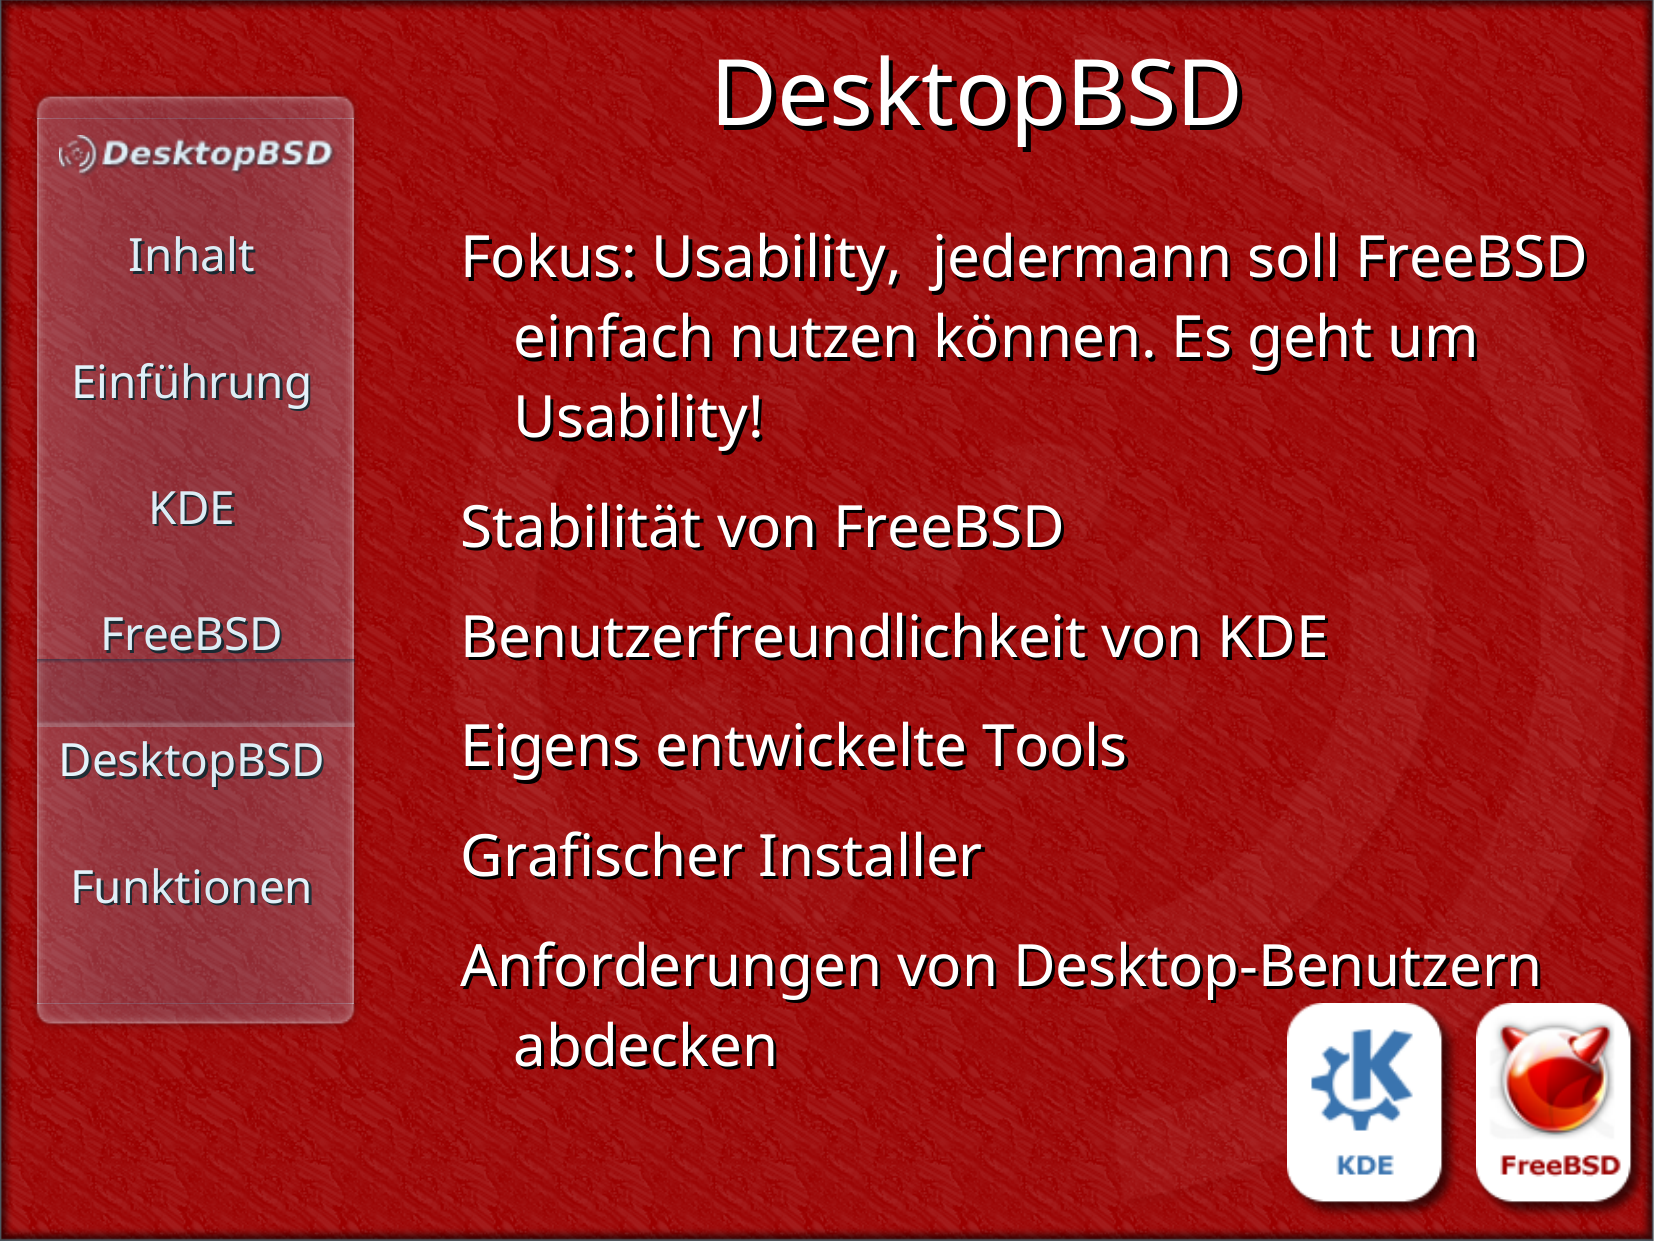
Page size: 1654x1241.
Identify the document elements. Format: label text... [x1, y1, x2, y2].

title DesktopBSD [383, 25, 1571, 154]
list Fokus: Usability, jedermann soll FreeBSD einfach nutzen können. Es geht um Usability! Stabilität von FreeBSD Benutzerfreundlichkeit von KDE Eigens entwickelte Tools Grafischer Installer Anforderungen von Desktop-Benutzern abdecken [442, 214, 1625, 1034]
picture [0, 0, 1654, 1241]
